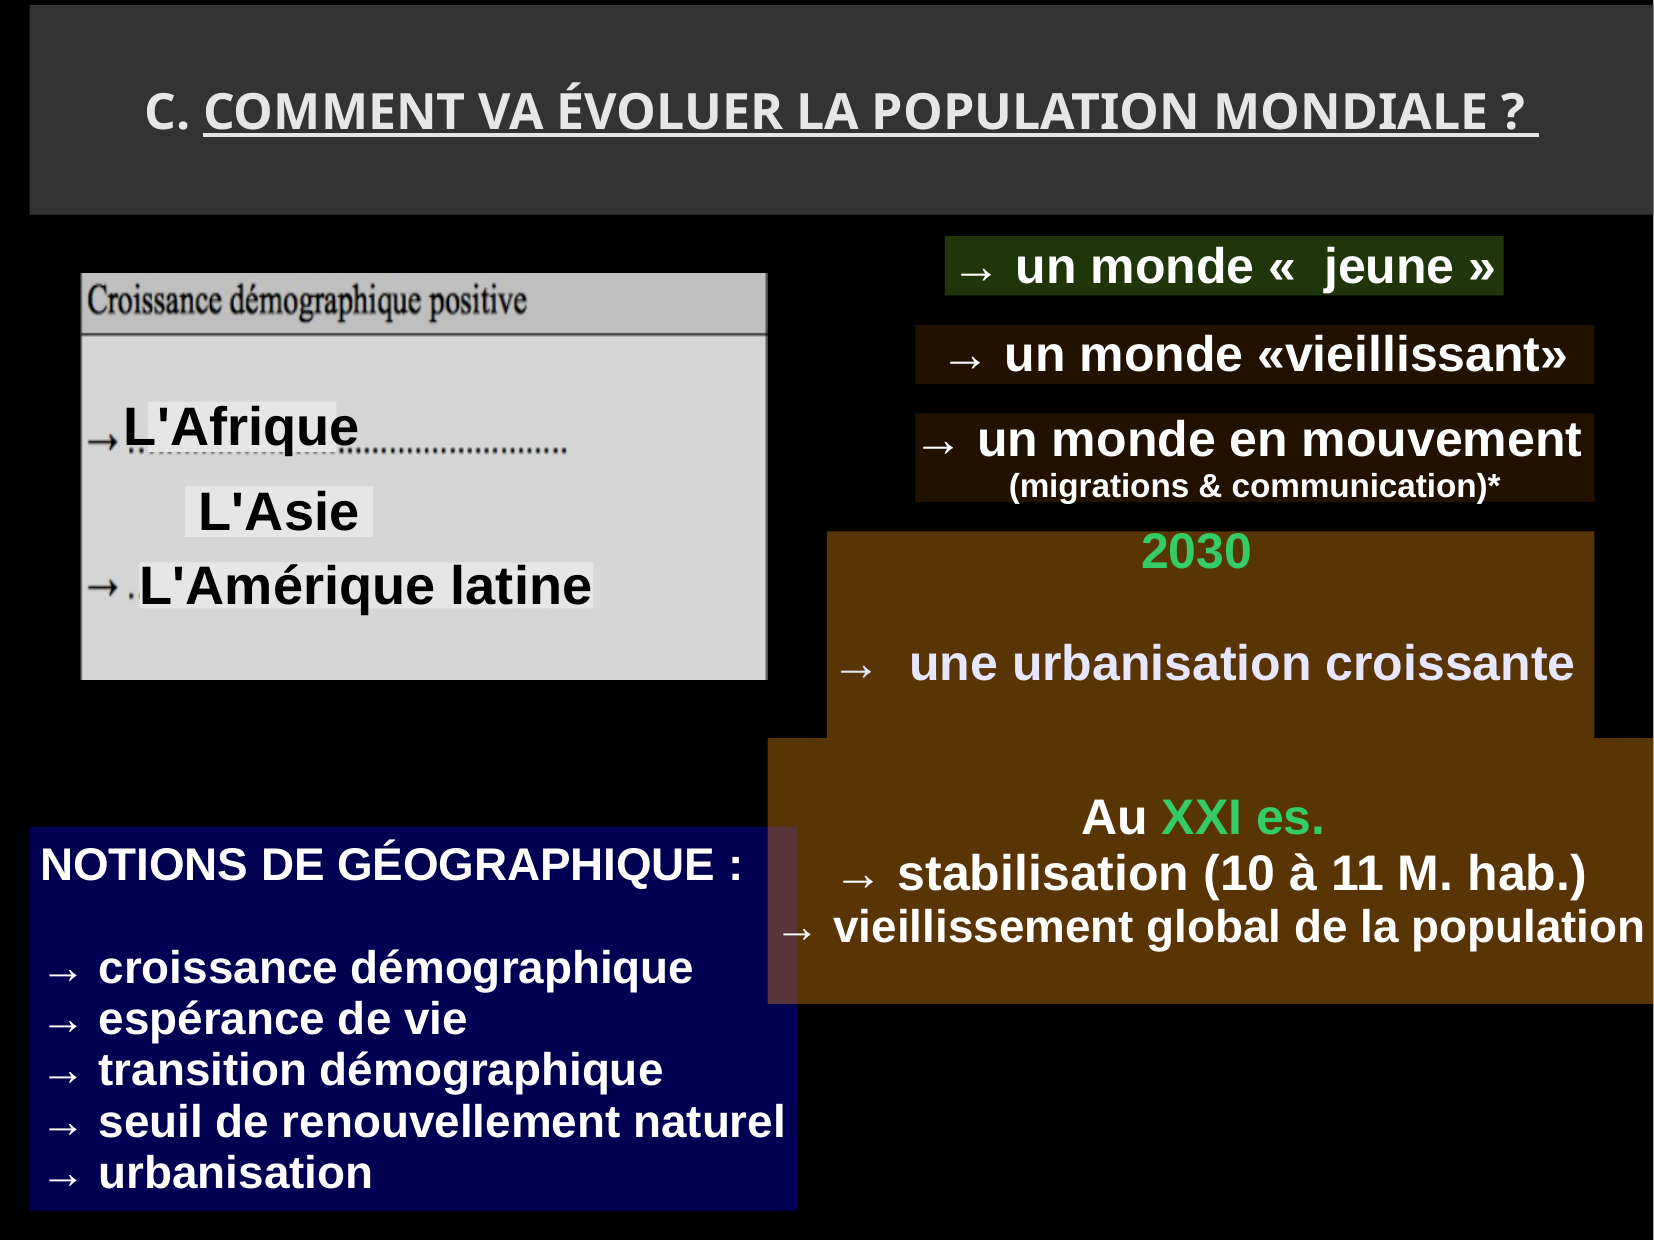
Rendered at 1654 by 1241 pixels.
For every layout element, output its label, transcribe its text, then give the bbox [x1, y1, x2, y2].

picture [80, 273, 768, 680]
text_box → un monde « jeune » [944, 236, 1504, 296]
text_box L'Amérique latine [139, 562, 594, 609]
text_box L'Afrique [273, 421, 285, 440]
text_box 2030 → une urbanisation croissante [826, 531, 1595, 738]
text_box → un monde en mouvement (migrations & communication)* [915, 413, 1595, 502]
text_box NOTIONS DE GÉOGRAPHIQUE : → croissance démographique → espérance de vie → transition démographique → seuil de renouvellement naturel → urbanisation [29, 826, 798, 1211]
text_box L'Afrique [147, 401, 337, 453]
text_box Au XXI es. → stabilisation (10 à 11 M. hab.) → vieillissement global de la population [767, 738, 1654, 1004]
text_box L'Asie [185, 486, 374, 537]
text_box C. COMMENT VA ÉVOLUER LA POPULATION MONDIALE ? [29, 5, 1654, 215]
text_box → un monde «vieillissant» [915, 324, 1595, 384]
